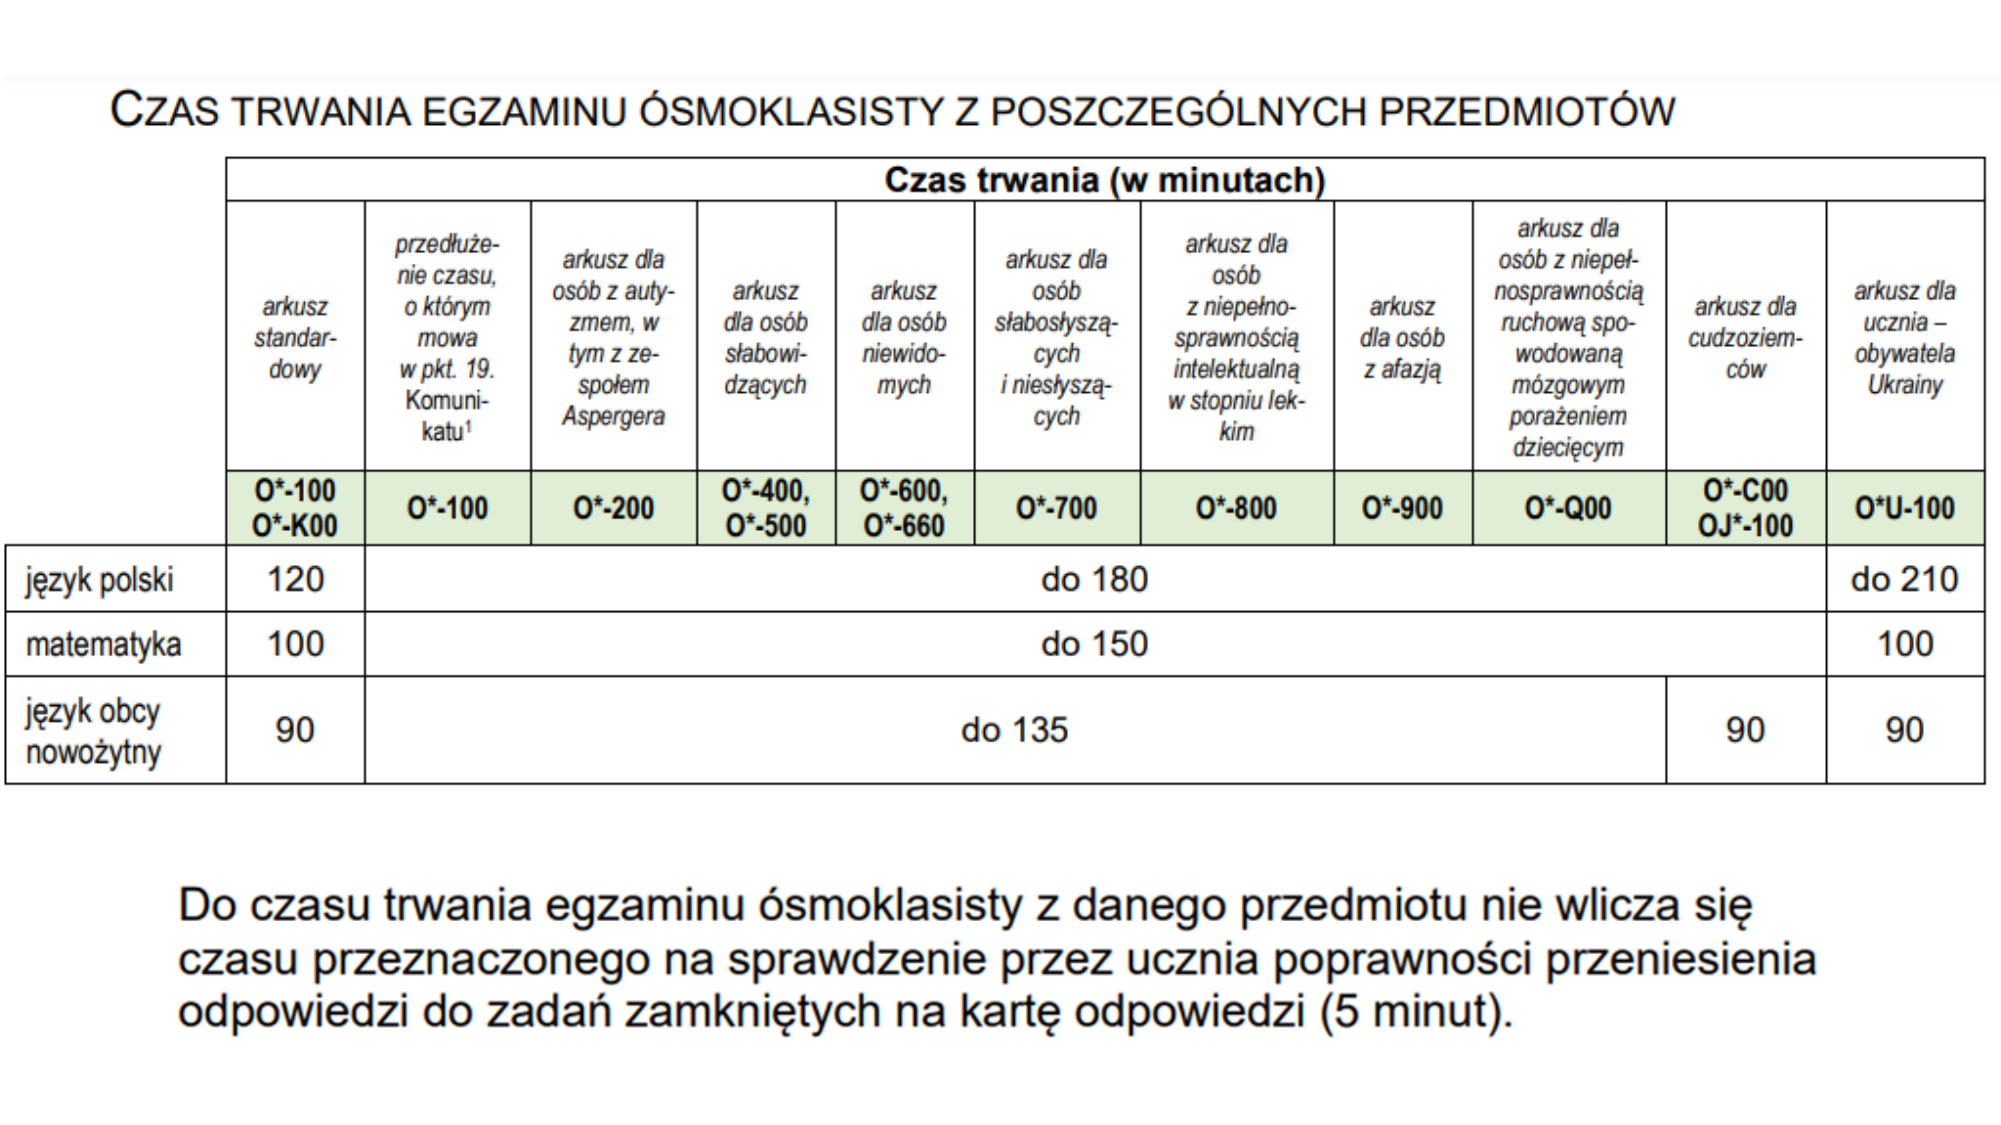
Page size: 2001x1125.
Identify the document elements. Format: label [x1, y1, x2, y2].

picture [3, 77, 2000, 797]
picture [160, 877, 1840, 1048]
